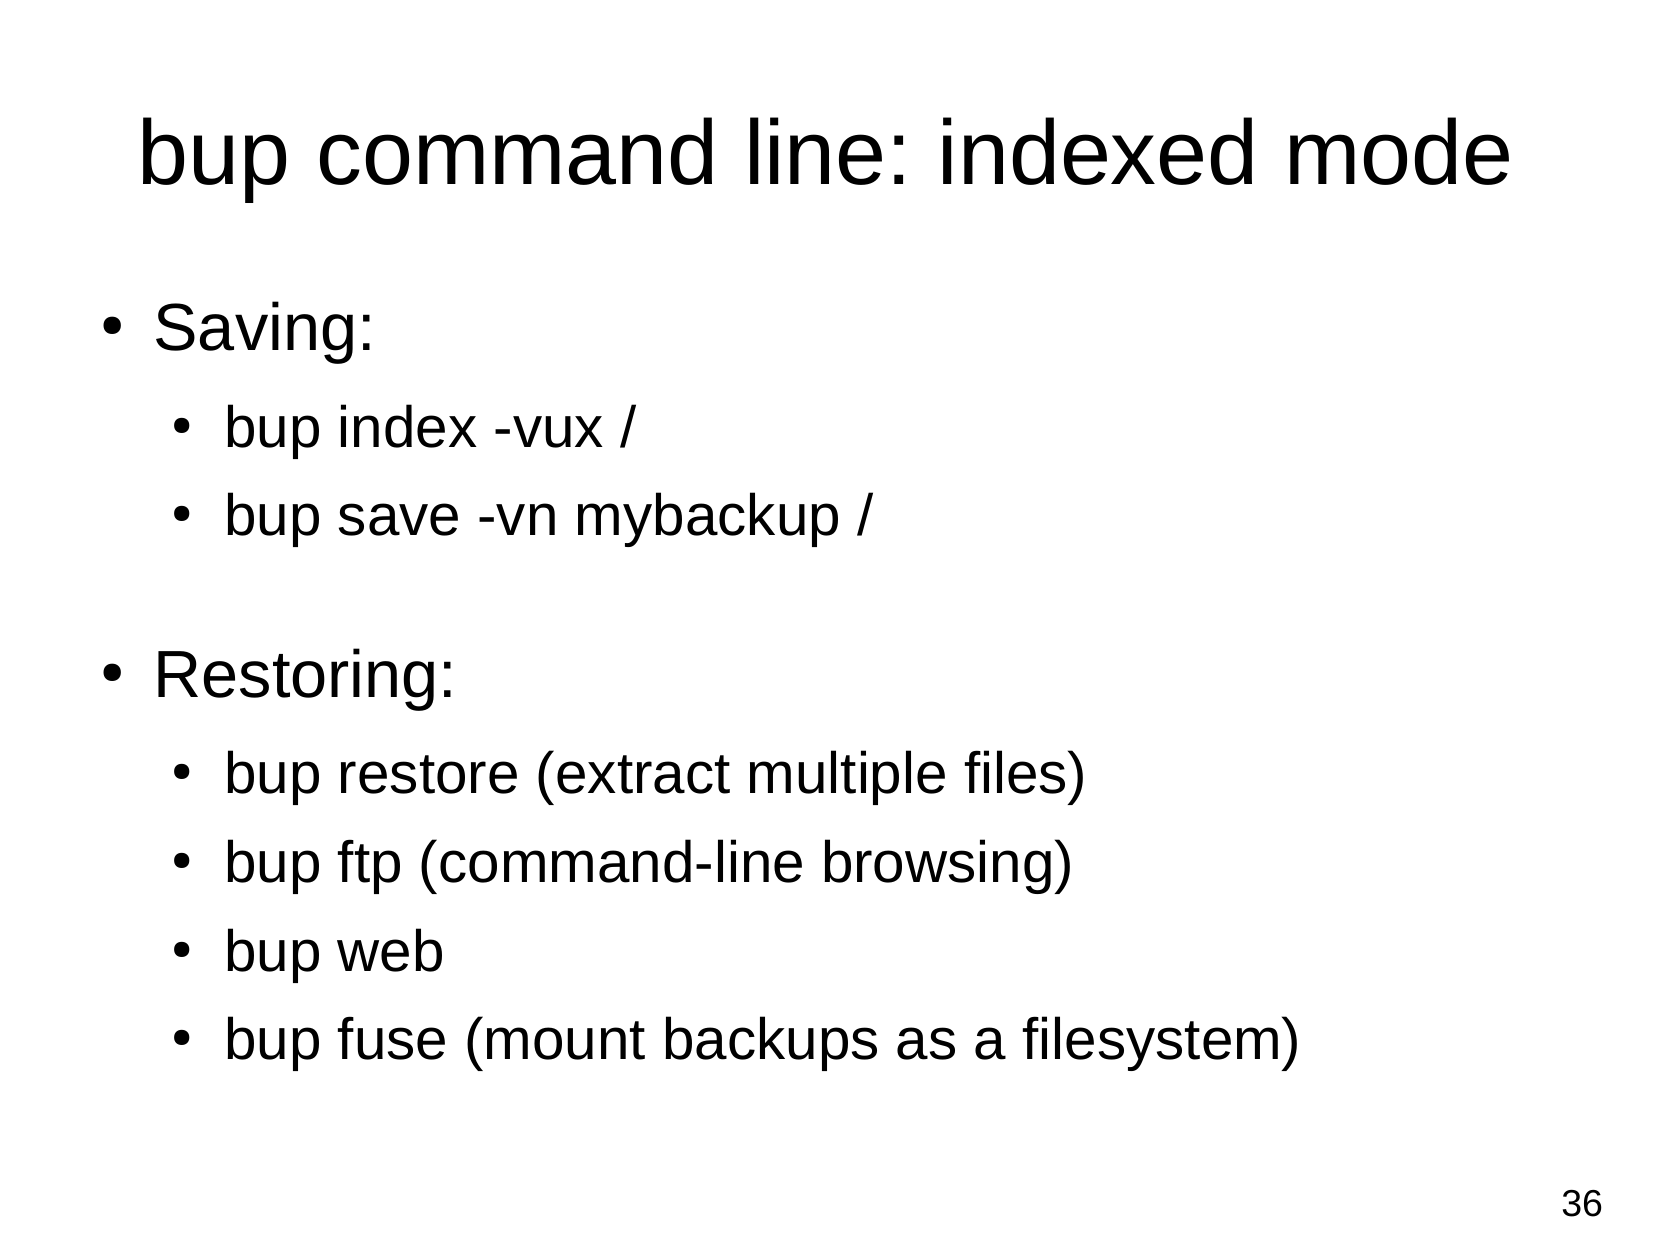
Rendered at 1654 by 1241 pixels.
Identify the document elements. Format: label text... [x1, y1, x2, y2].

text_box 36 [1546, 1174, 1619, 1232]
title bup command line: indexed mode [82, 56, 1571, 250]
list Saving: bup index -vux / bup save -vn mybackup / Restoring: bup restore (extract multiple files) bup ftp (command-line browsing) bup web bup fuse (mount backups as a filesystem) [82, 290, 1571, 1094]
